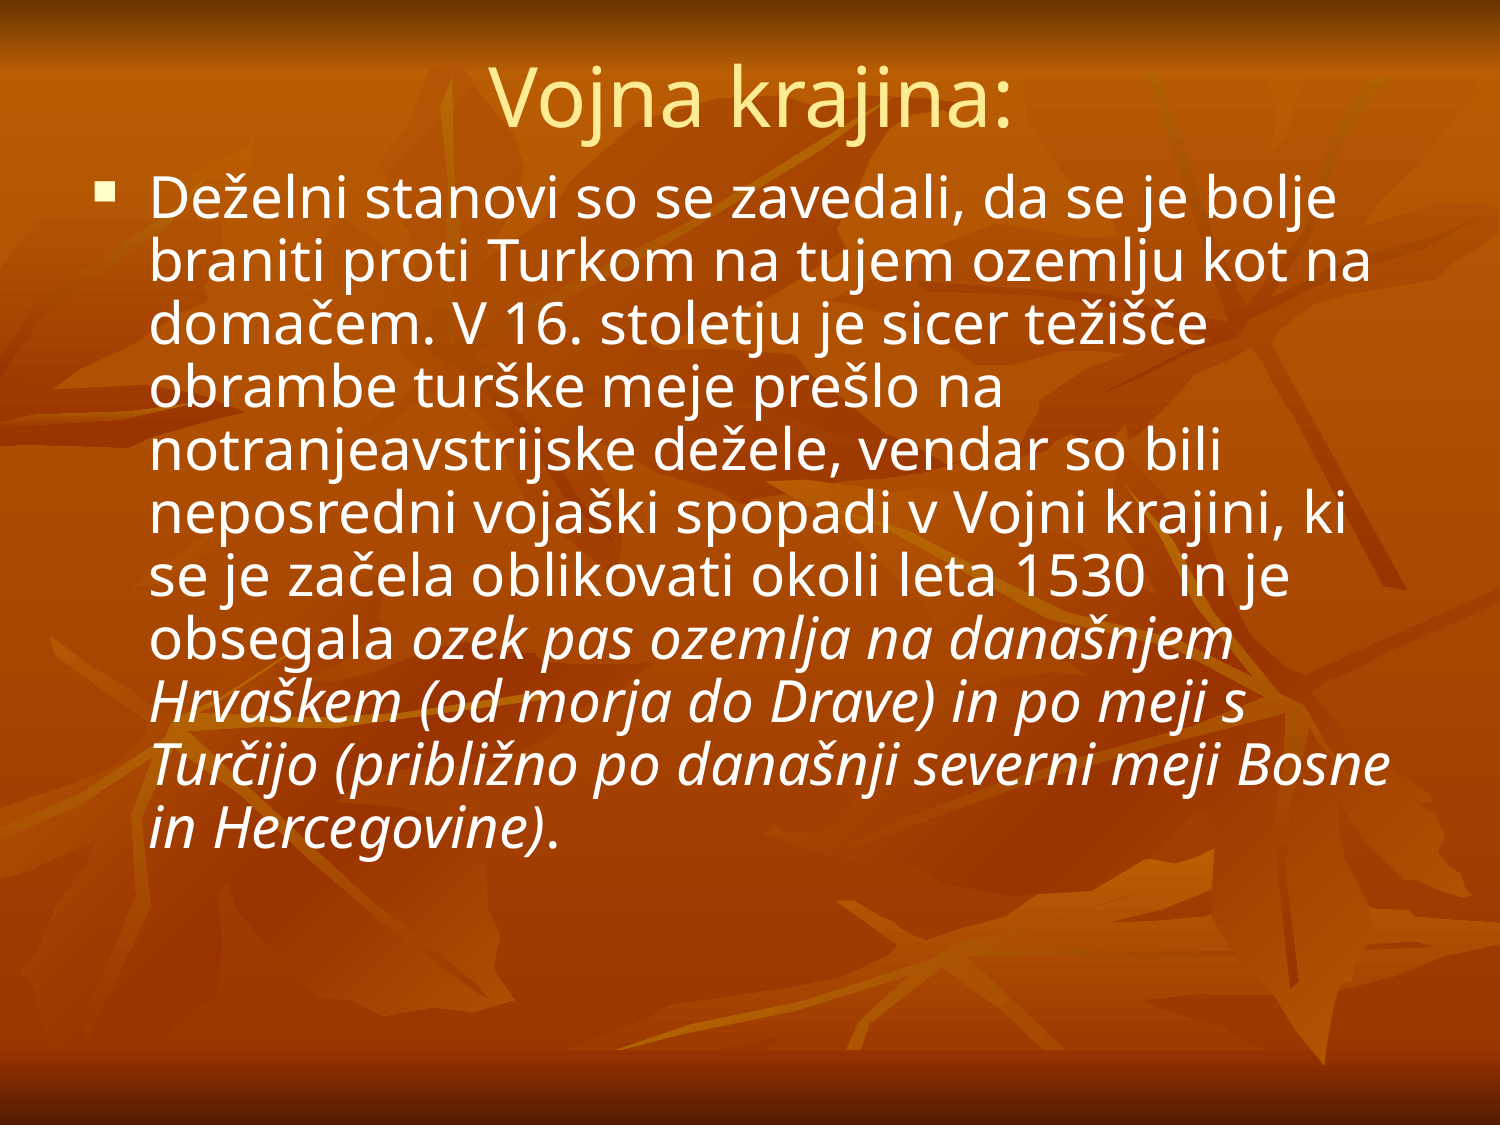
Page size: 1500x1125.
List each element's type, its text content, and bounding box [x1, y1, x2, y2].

list Deželni stanovi so se zavedali, da se je bolje braniti proti Turkom na tujem ozemlju kot na domačem. V 16. stoletju je sicer težišče obrambe turške meje prešlo na notranjeavstrijske dežele, vendar so bili neposredni vojaški spopadi v Vojni krajini, ki se je začela oblikovati okoli leta 1530 in je obsegala ozek pas ozemlja na današnjem Hrvaškem (od morja do Drave) in po meji s Turčijo (približno po današnji severni meji Bosne in Hercegovine). [76, 160, 1427, 905]
title Vojna krajina: [76, 0, 1427, 160]
